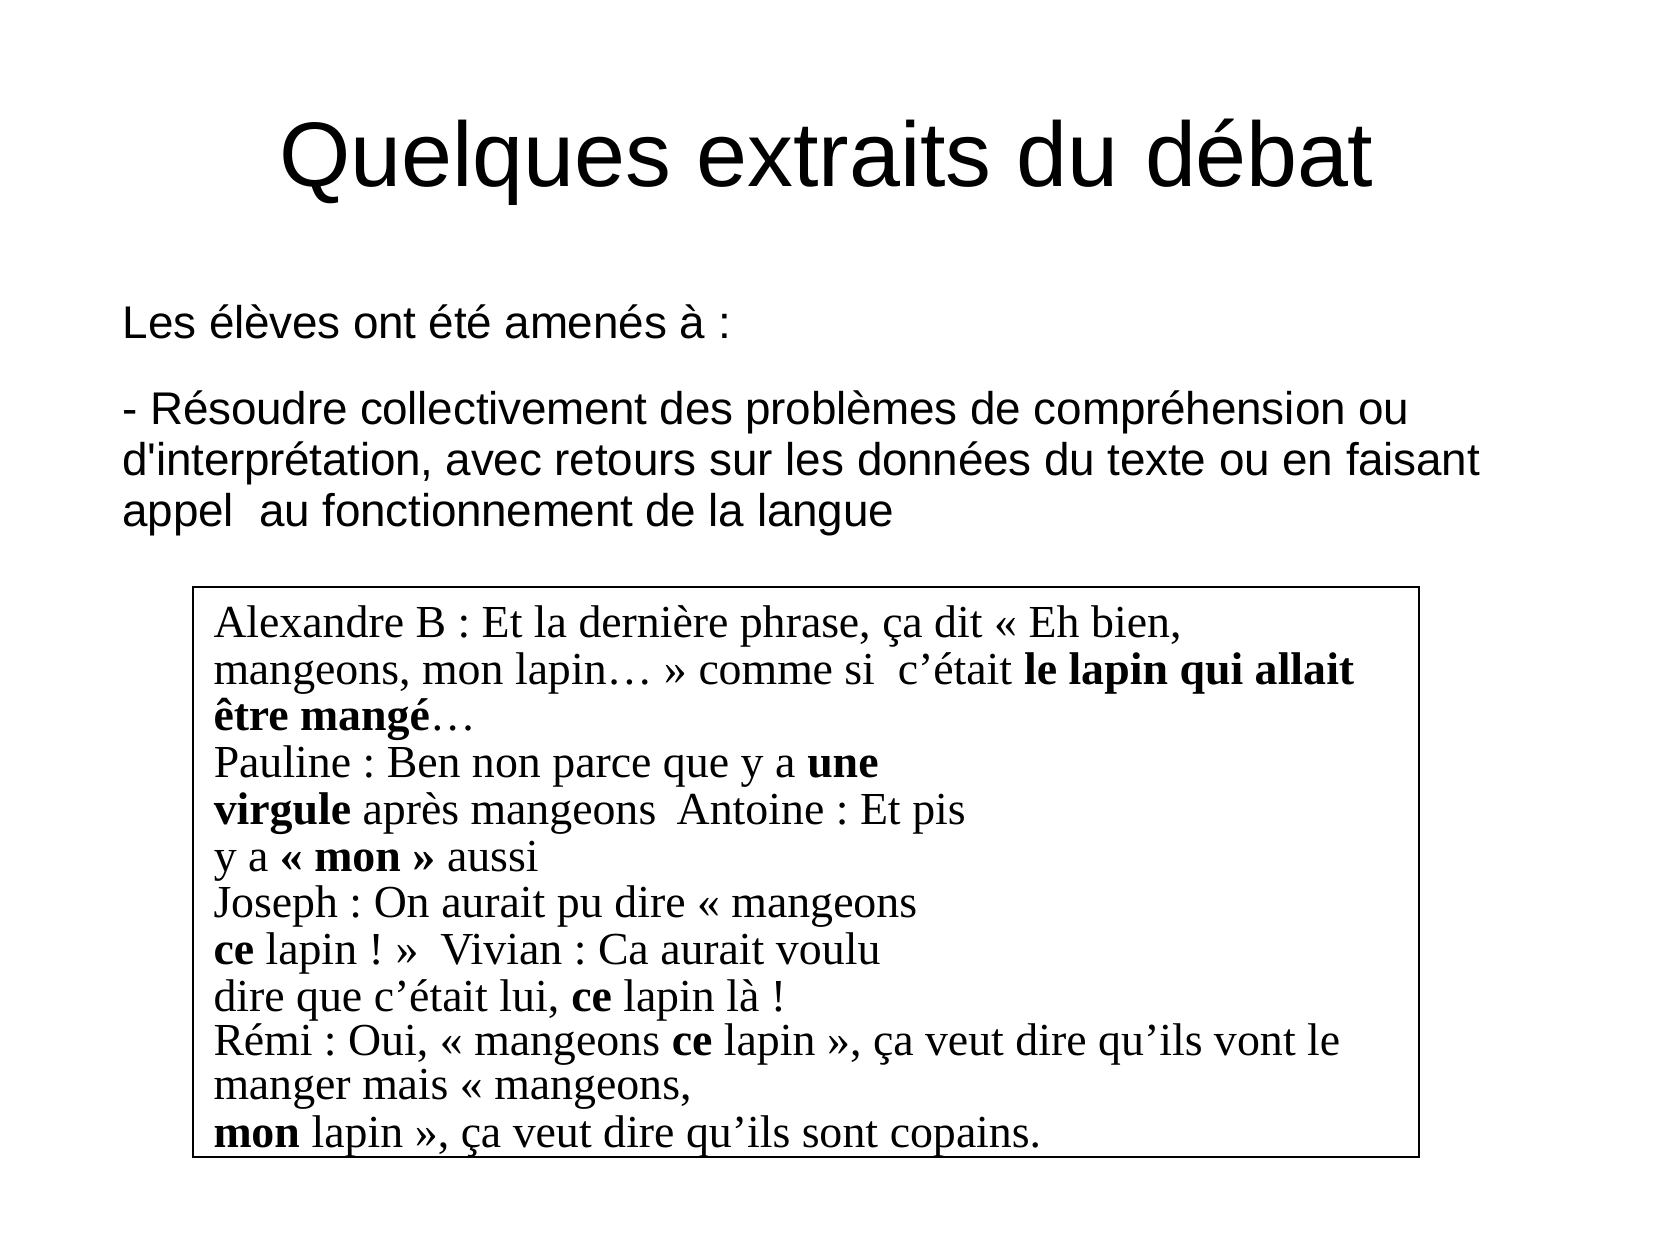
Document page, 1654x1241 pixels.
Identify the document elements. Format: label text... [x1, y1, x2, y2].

title Quelques extraits du débat [276, 91, 1376, 206]
text_box Alexandre B : Et la dernière phrase, ça dit « Eh bien, mangeons, mon lapin… » comme si c’était le lapin qui allait être mangé… Pauline : Ben non parce que y a une virgule après mangeons Antoine : Et pis y a « mon » aussi Joseph : On aurait pu dire « mangeons ce lapin ! » Vivian : Ca aurait voulu dire que c’était lui, ce lapin là ! Rémi : Oui, « mangeons ce lapin », ça veut dire qu’ils vont le manger mais « mangeons, mon lapin », ça veut dire qu’ils sont copains. [193, 587, 1419, 1154]
list Les élèves ont été amenés à : - Résoudre collectivement des problèmes de compréhension ou d'interprétation, avec retours sur les données du texte ou en faisant appel au fonctionnement de la langue [82, 290, 1571, 569]
